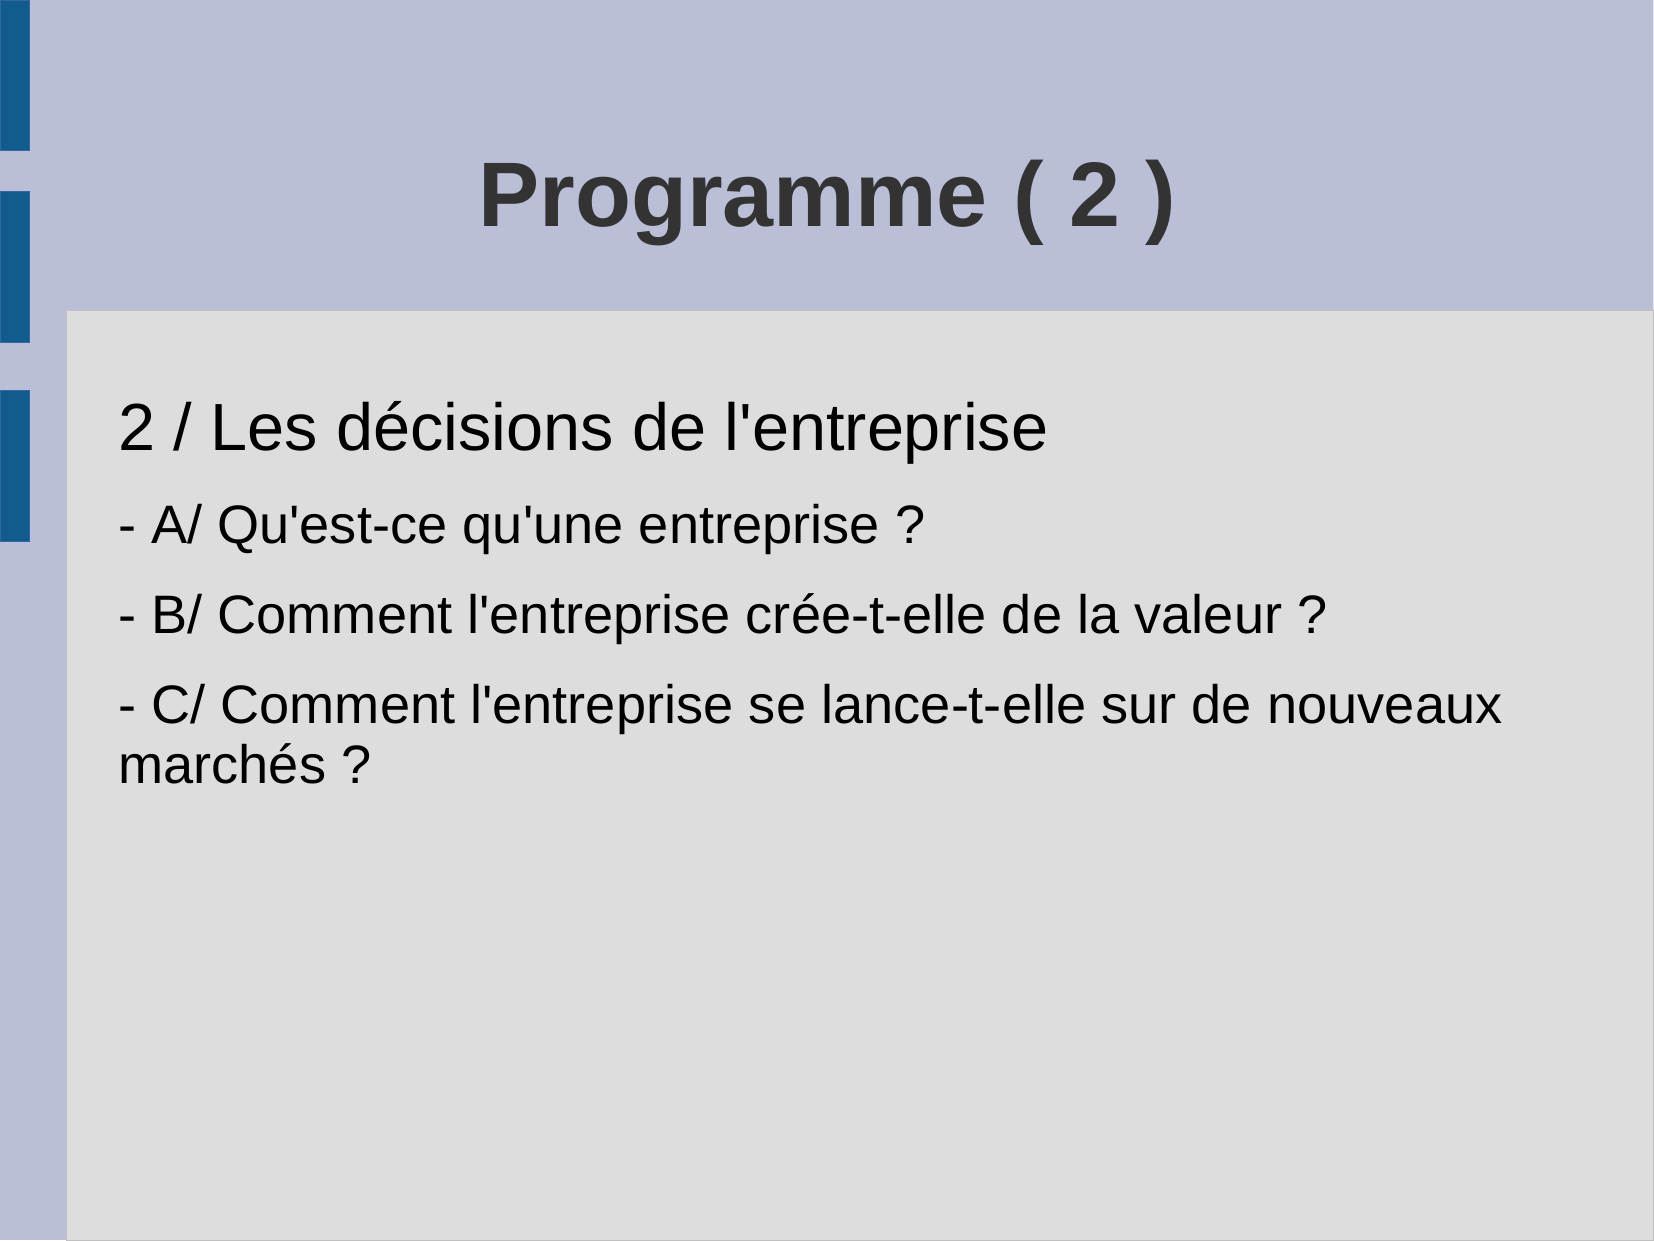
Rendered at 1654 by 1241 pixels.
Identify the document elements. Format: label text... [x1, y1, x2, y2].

title Programme ( 2 ) [121, 91, 1534, 299]
list 2 / Les décisions de l'entreprise - A/ Qu'est-ce qu'une entreprise ? - B/ Comment l'entreprise crée-t-elle de la valeur ? - C/ Comment l'entreprise se lance-t-elle sur de nouveaux marchés ? [118, 389, 1531, 1172]
